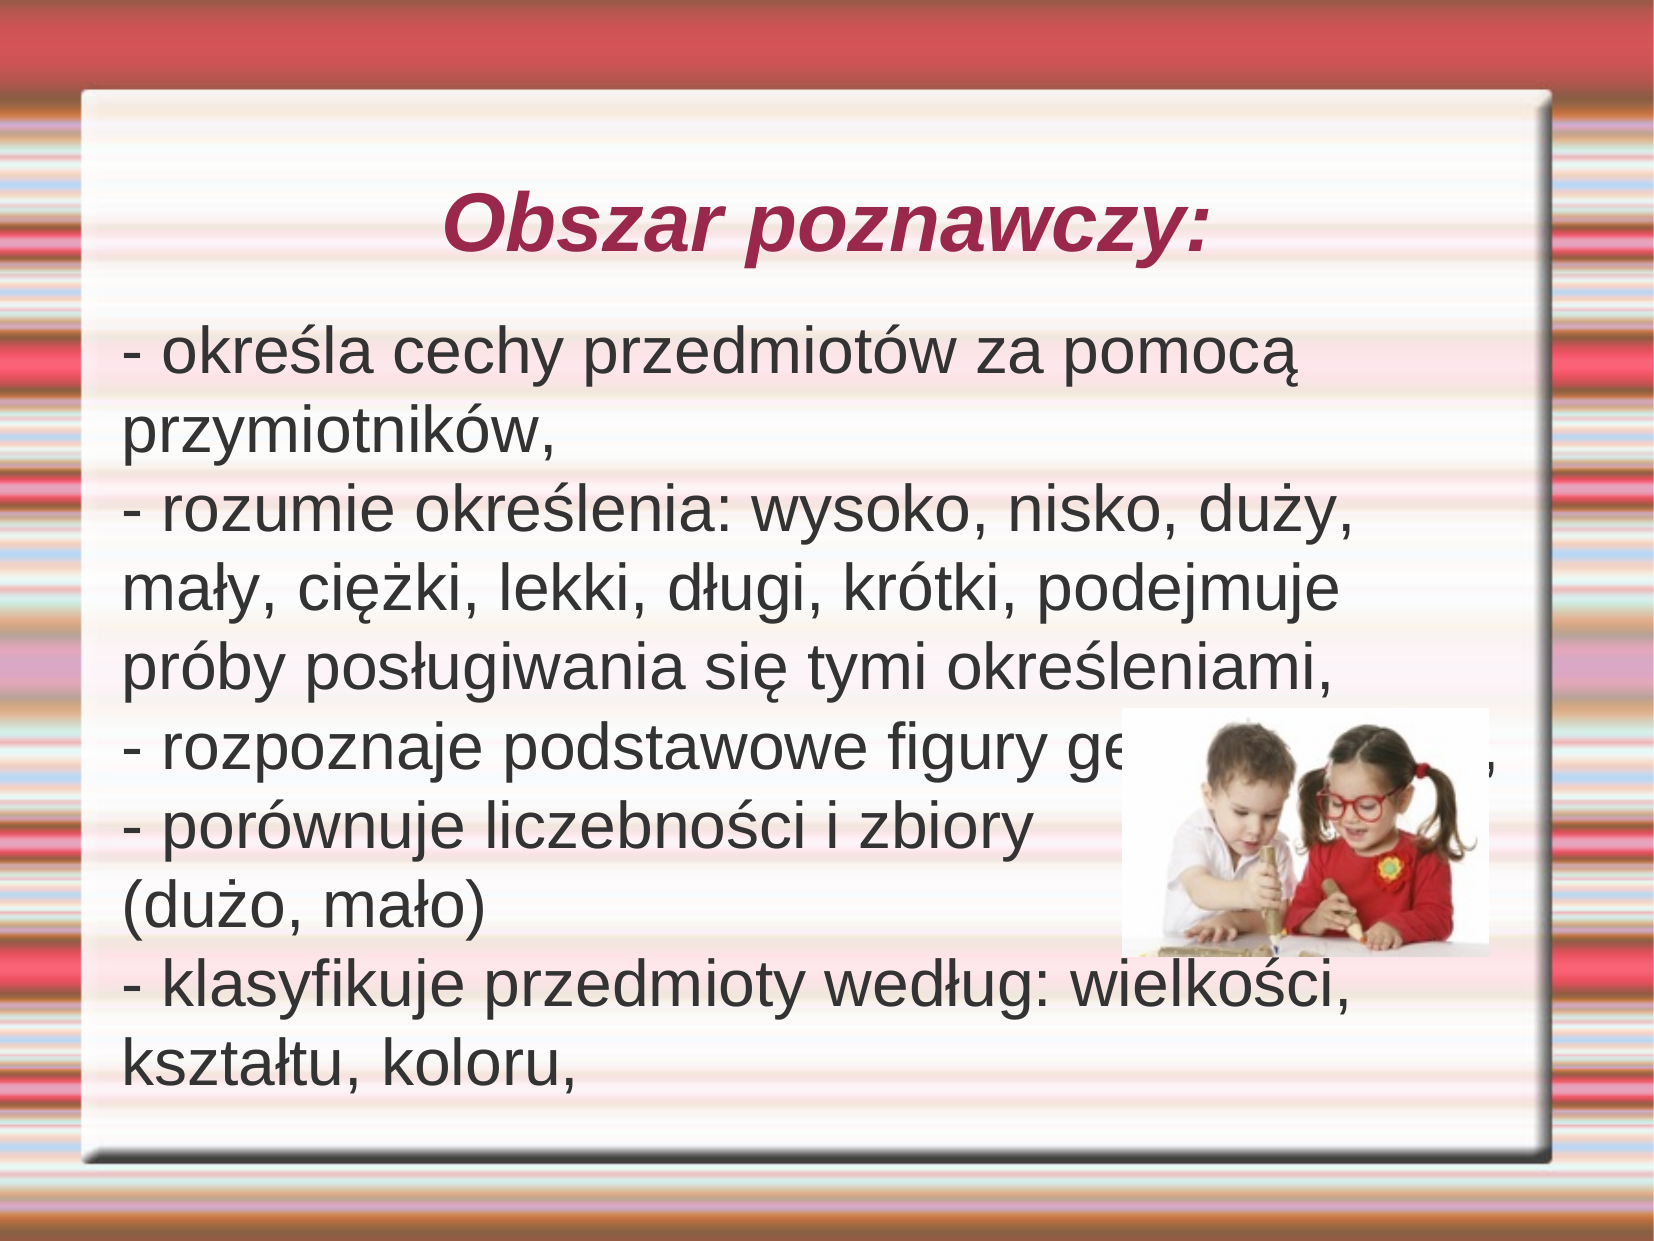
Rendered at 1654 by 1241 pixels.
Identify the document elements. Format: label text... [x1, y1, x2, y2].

title Obszar poznawczy: [121, 114, 1534, 322]
list - określa cechy przedmiotów za pomocą przymiotników, - rozumie określenia: wysoko, nisko, duży, mały, ciężki, lekki, długi, krótki, podejmuje próby posługiwania się tymi określeniami, - rozpoznaje podstawowe figury geometryczne, - porównuje liczebności i zbiory (dużo, mało) - klasyfikuje przedmioty według: wielkości, kształtu, koloru, [121, 307, 1503, 1130]
picture [1122, 708, 1489, 957]
